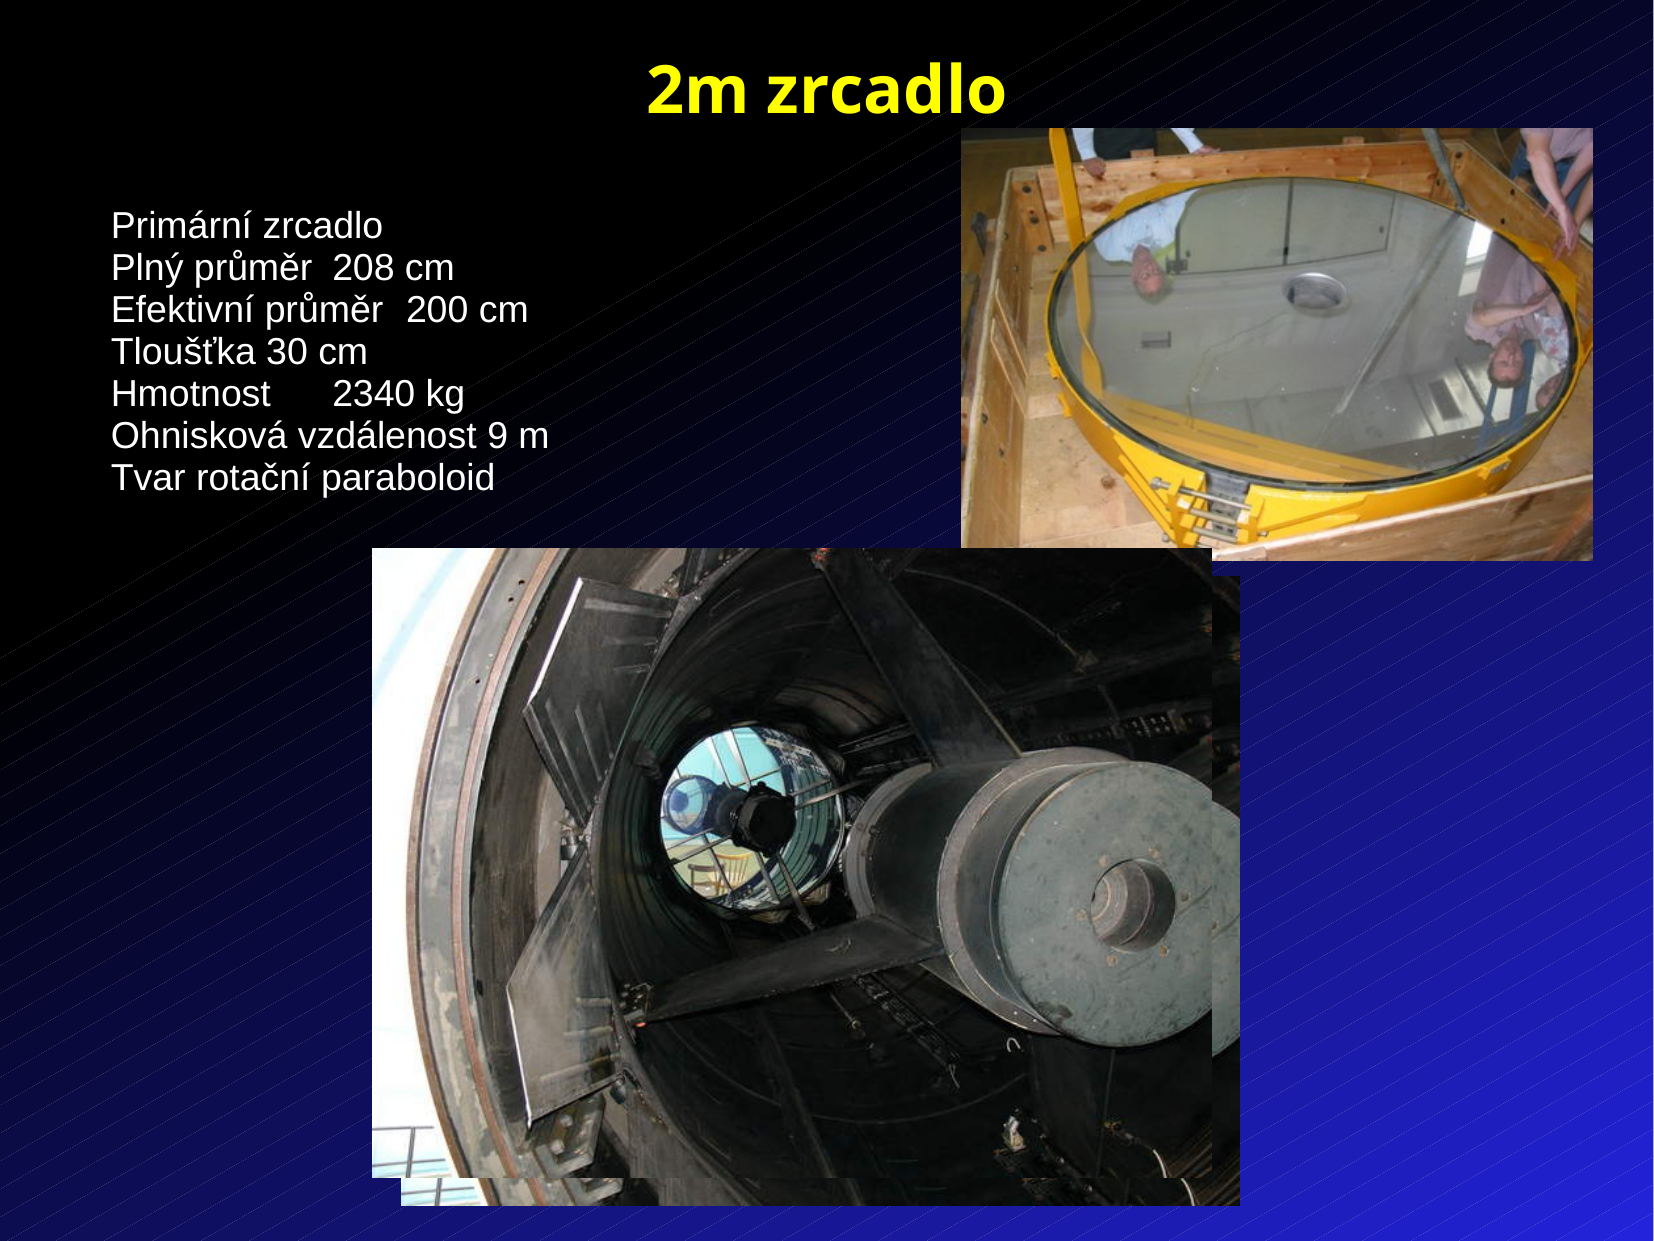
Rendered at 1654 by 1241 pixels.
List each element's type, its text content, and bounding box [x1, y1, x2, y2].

text_box Primární zrcadlo Plný průměr 208 cm Efektivní průměr 200 cm Tloušťka 30 cm Hmotnost 2340 kg Ohnisková vzdálenost 9 m Tvar rotační paraboloid [96, 196, 674, 506]
picture [372, 128, 1593, 1206]
title 2m zrcadlo [82, 27, 1572, 148]
